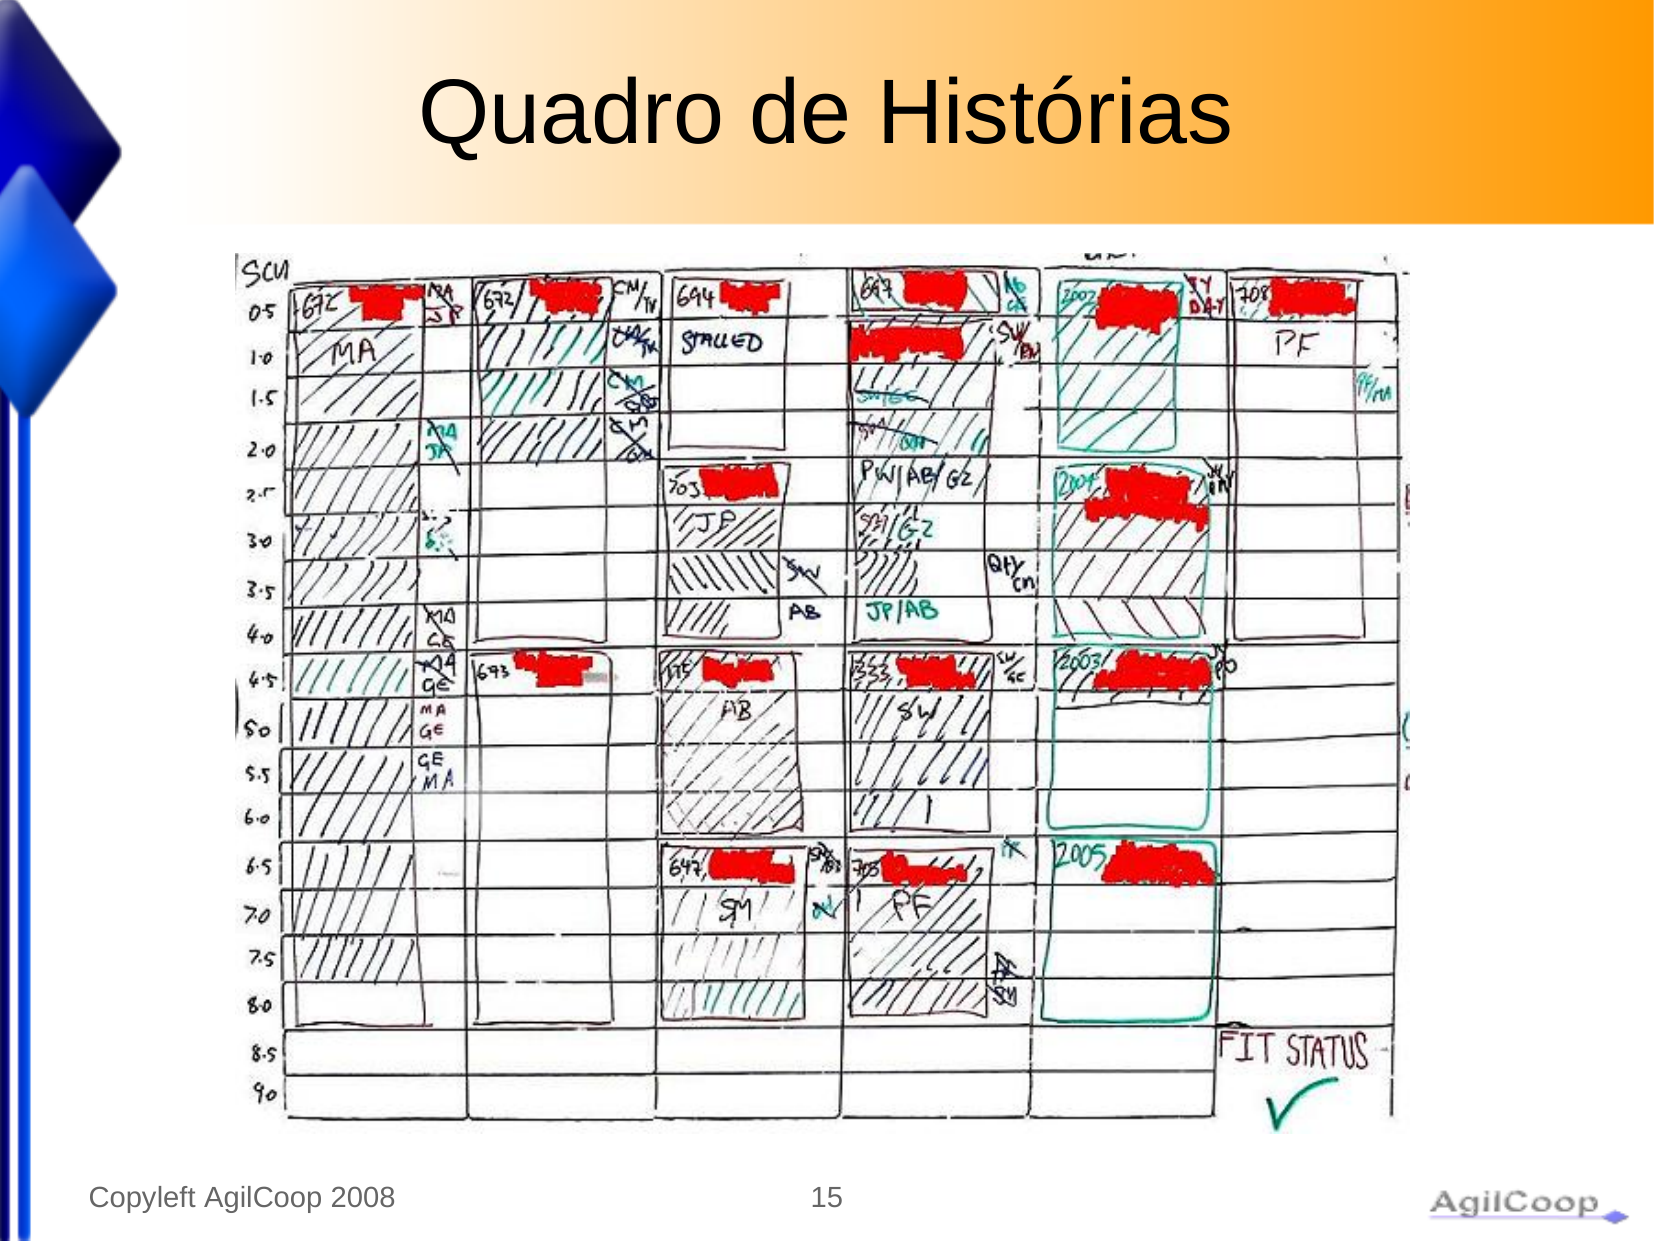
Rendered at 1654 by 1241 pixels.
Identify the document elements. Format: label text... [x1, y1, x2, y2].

picture [0, 0, 1654, 1241]
title Quadro de Histórias [82, 15, 1571, 208]
